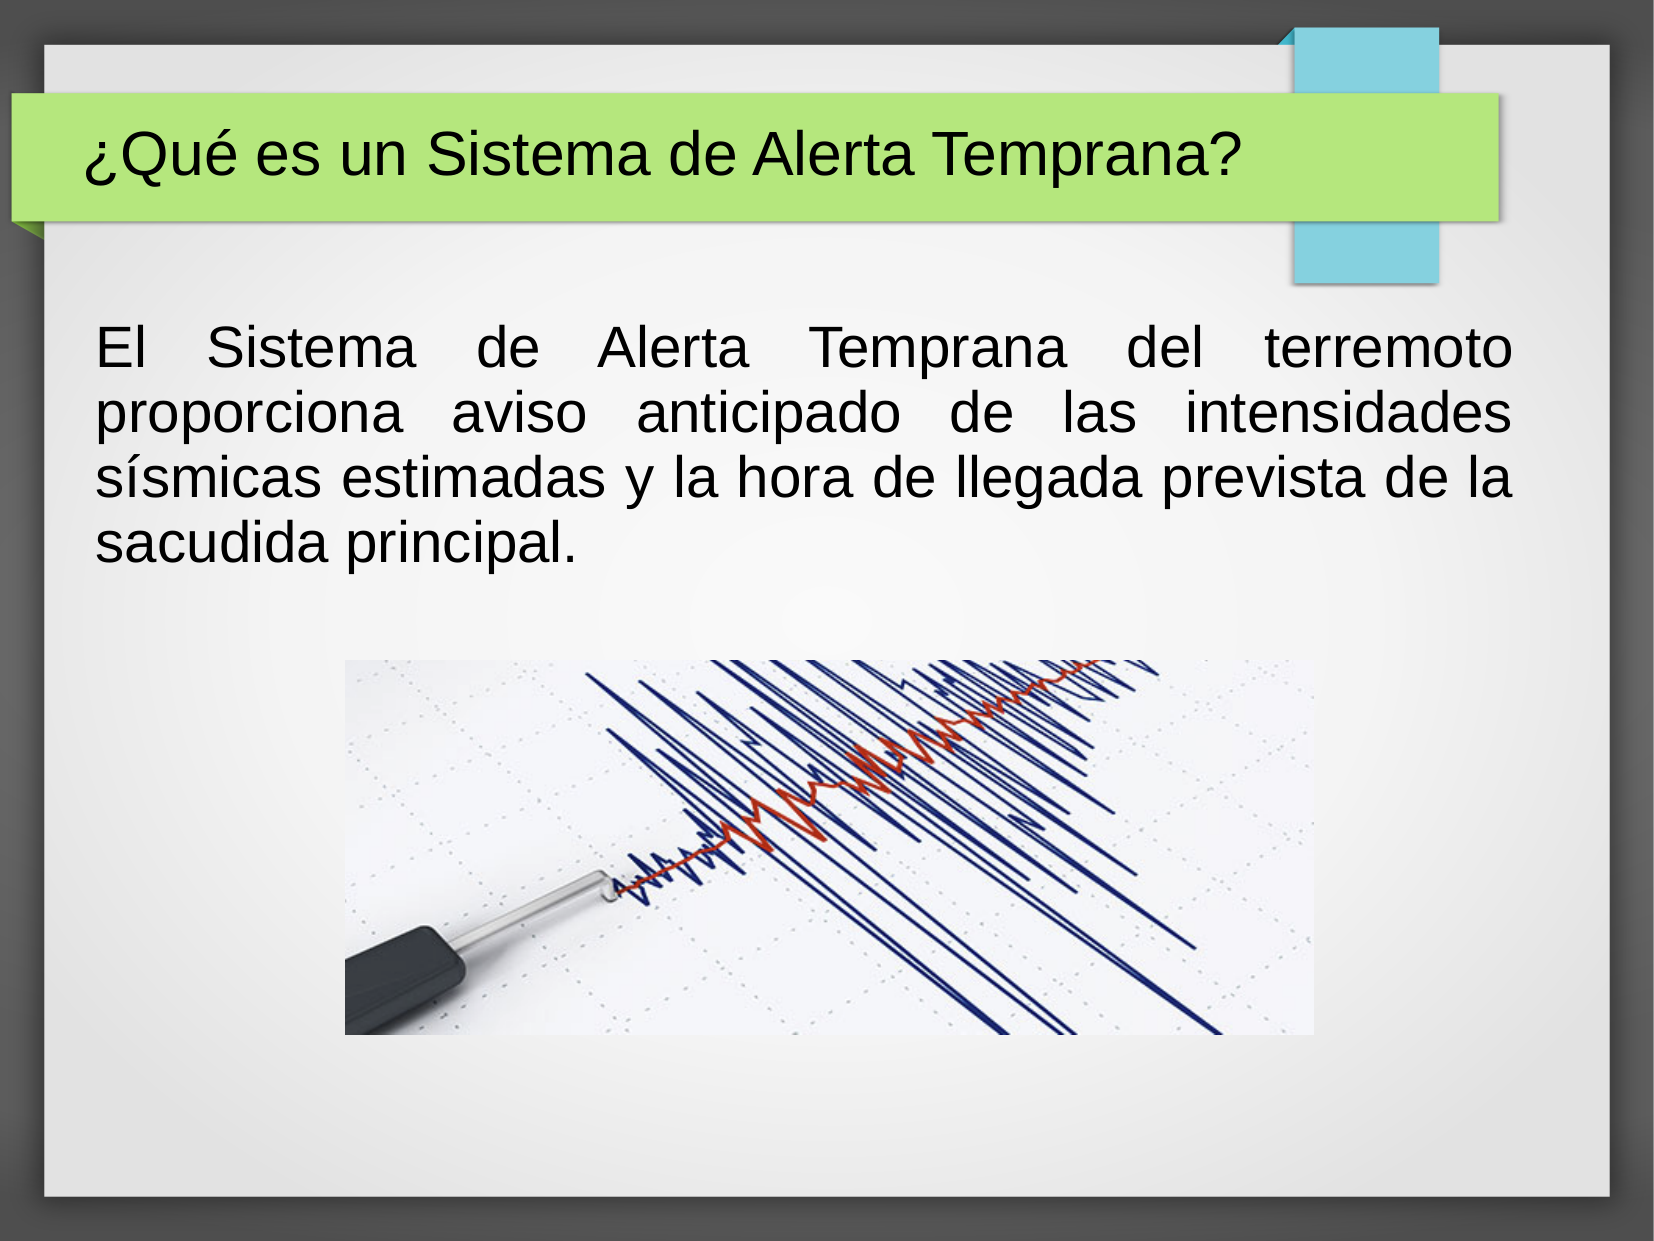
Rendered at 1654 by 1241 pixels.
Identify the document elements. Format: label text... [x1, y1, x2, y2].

picture [0, 0, 1654, 1241]
text_box El Sistema de Alerta Temprana del terremoto proporciona aviso anticipado de las intensidades sísmicas estimadas y la hora de llegada prevista de la sacudida principal. [80, 307, 1531, 764]
title ¿Qué es un Sistema de Alerta Temprana? [82, 94, 1264, 213]
